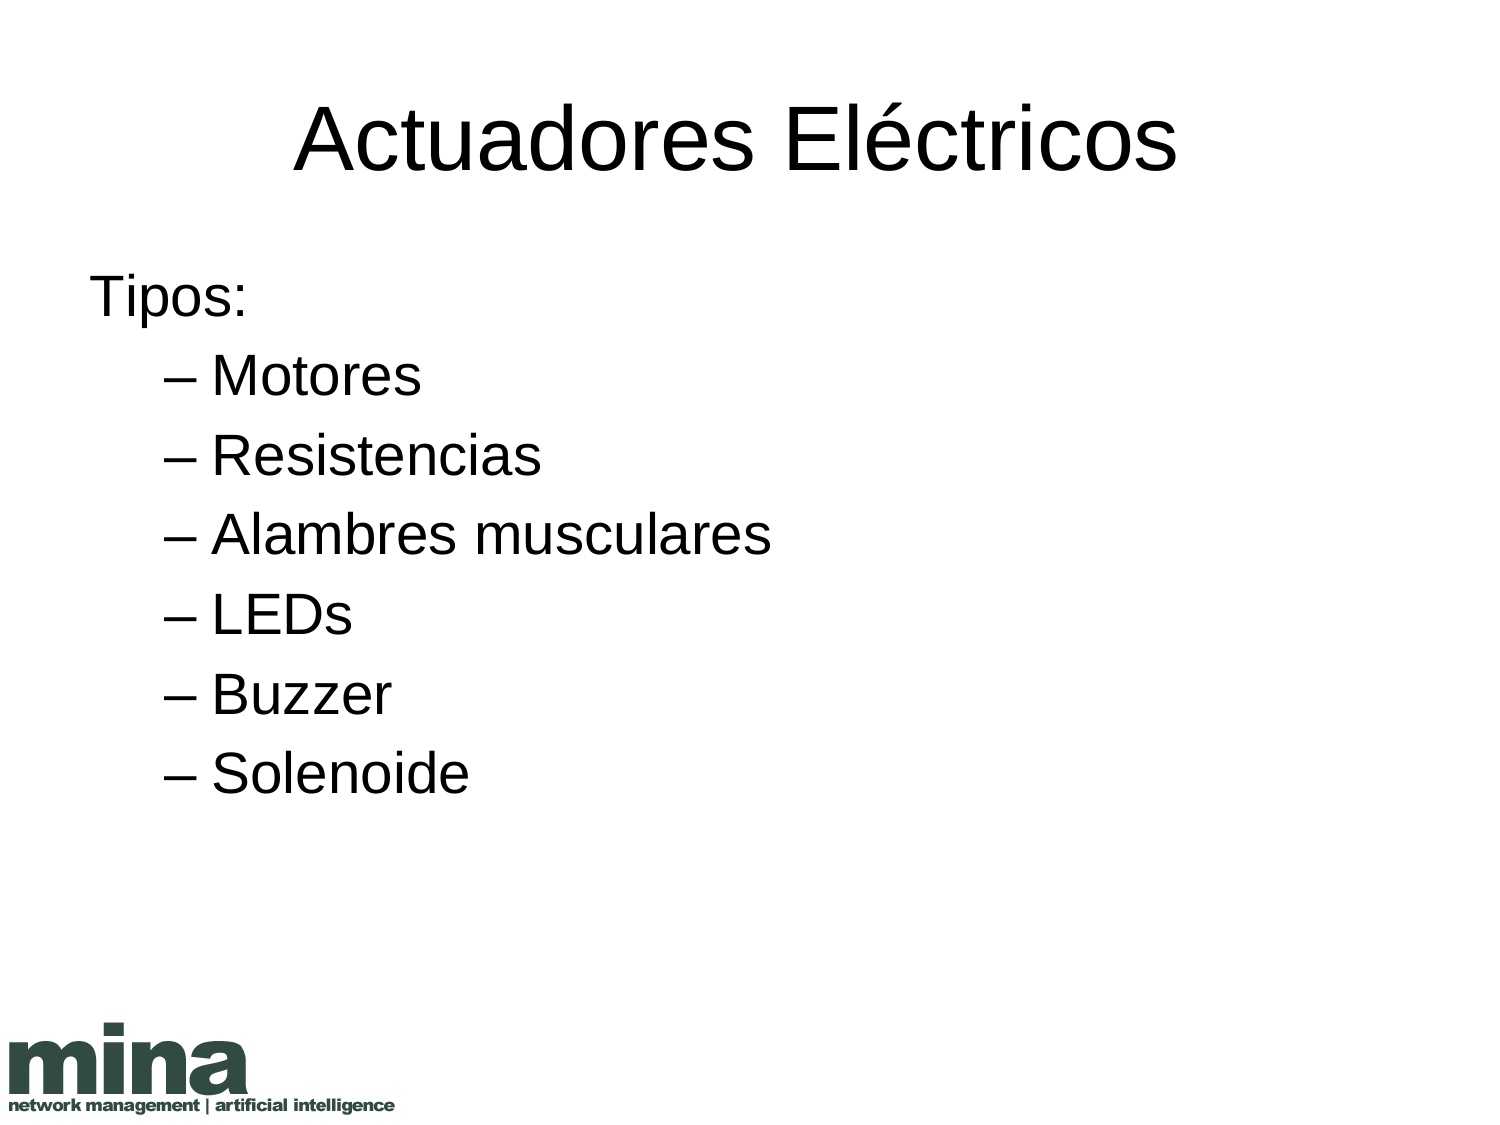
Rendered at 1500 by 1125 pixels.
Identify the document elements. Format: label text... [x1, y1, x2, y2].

list Tipos: Motores Resistencias Alambres musculares LEDs Buzzer Solenoide [75, 262, 1426, 1006]
picture [0, 1016, 402, 1119]
title Actuadores Eléctricos [75, 45, 1426, 233]
